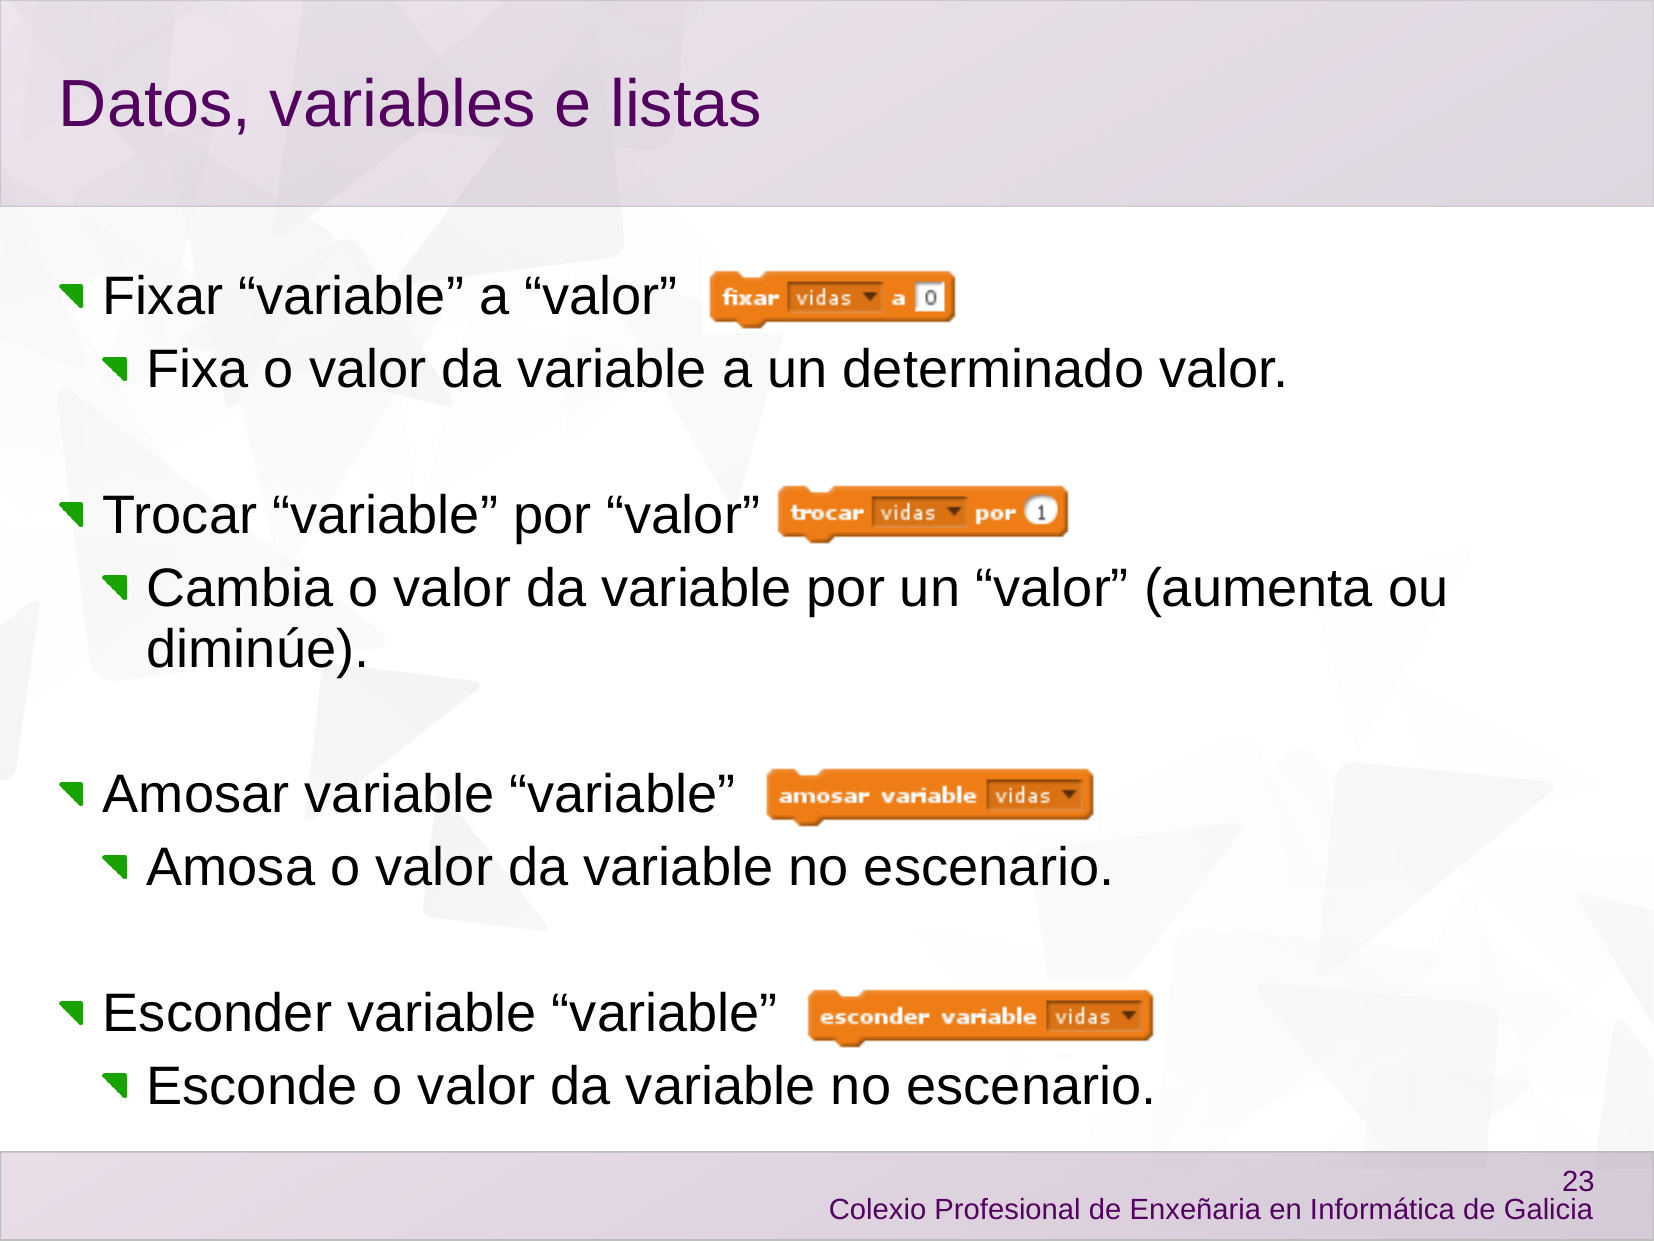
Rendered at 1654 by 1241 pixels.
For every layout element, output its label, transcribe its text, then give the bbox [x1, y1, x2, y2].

picture [764, 478, 1081, 550]
picture [0, 0, 966, 931]
picture [915, 548, 1654, 1169]
picture [761, 761, 1098, 833]
list Fixar “variable” a “valor” Fixa o valor da variable a un determinado valor. Trocar “variable” por “valor” Cambia o valor da variable por un “valor” (aumenta ou diminúe). Amosar variable “variable” Amosa o valor da variable no escenario. Esconder variable “variable” Esconde o valor da variable no escenario. [59, 265, 1595, 1120]
picture [792, 980, 1164, 1054]
title Datos, variables e listas [59, 29, 1595, 178]
